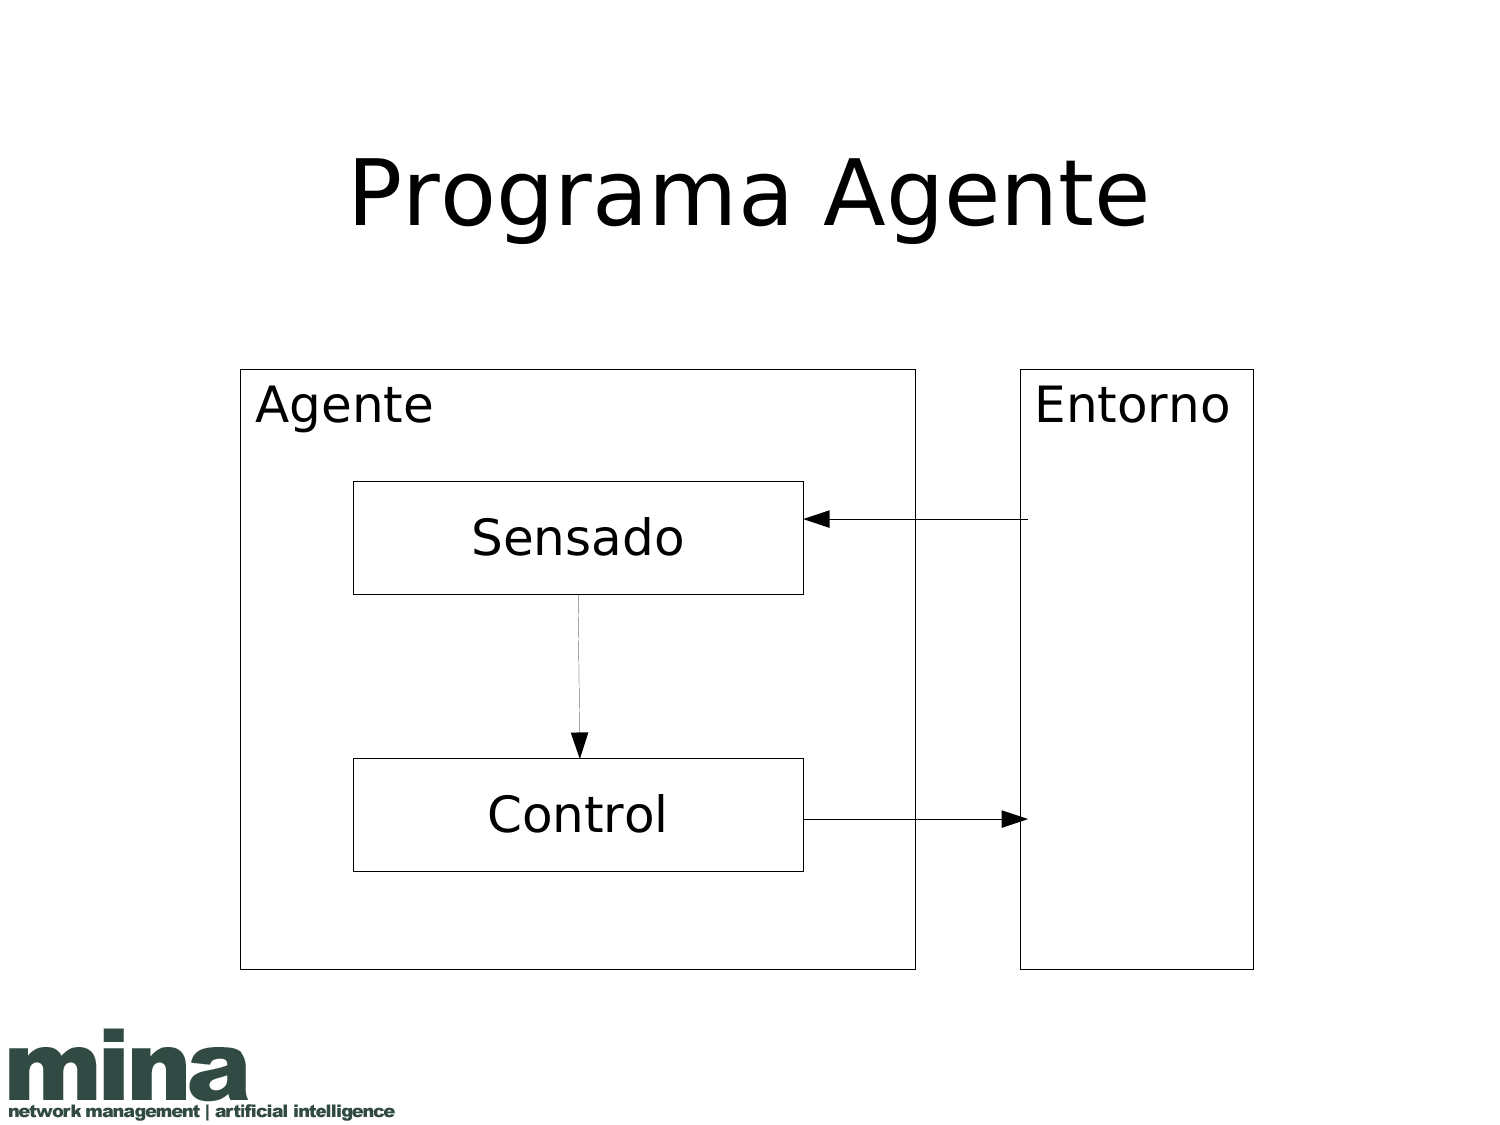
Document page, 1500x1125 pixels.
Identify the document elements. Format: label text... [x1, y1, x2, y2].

text_box Agente [240, 369, 916, 970]
text_box Agente [579, 520, 916, 819]
text_box Sensado [353, 481, 804, 595]
picture [0, 1022, 402, 1125]
text_box Control [353, 758, 804, 872]
title Programa Agente [112, 76, 1388, 312]
text_box Entorno [1020, 369, 1254, 970]
